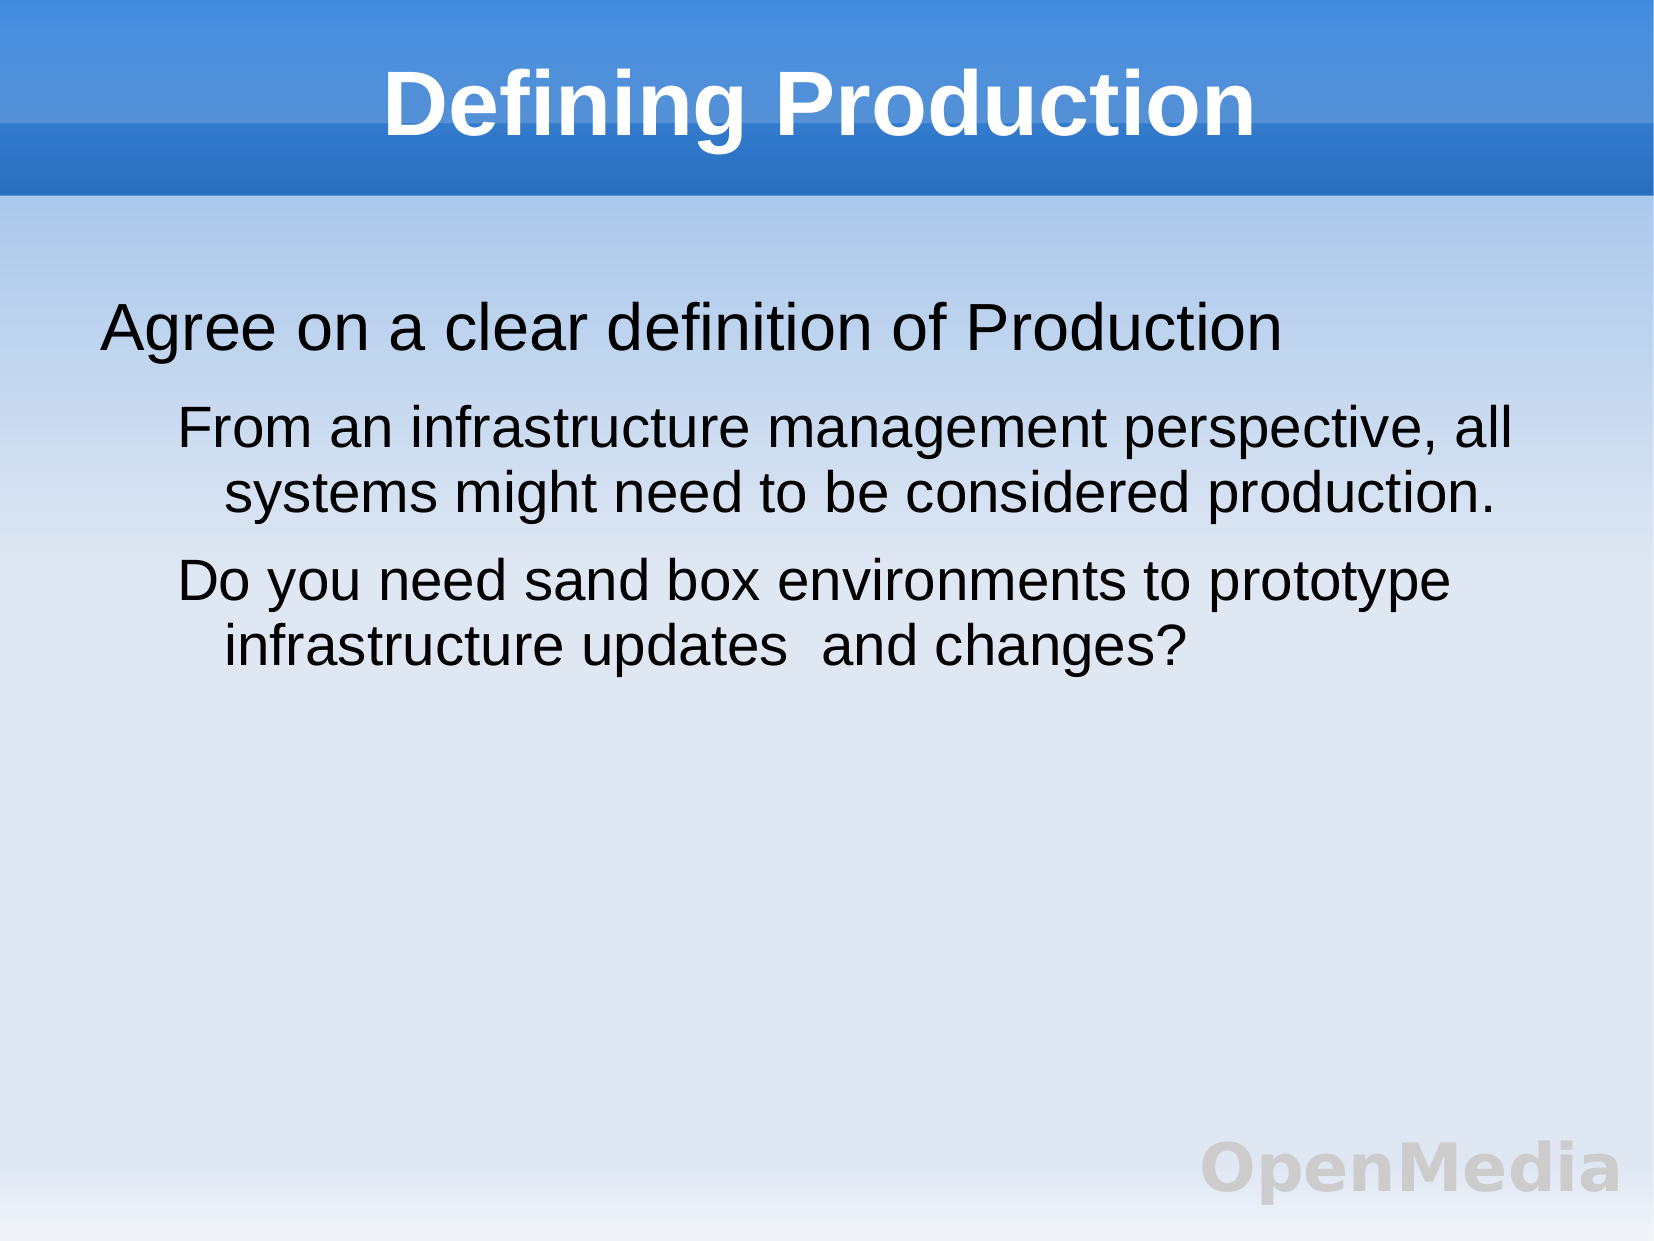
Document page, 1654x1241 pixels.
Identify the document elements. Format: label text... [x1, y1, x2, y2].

title Defining Production [76, 7, 1565, 200]
picture [0, 0, 1654, 1241]
list Agree on a clear definition of Production From an infrastructure management perspective, all systems might need to be considered production. Do you need sand box environments to prototype infrastructure updates and changes? [82, 290, 1571, 1094]
